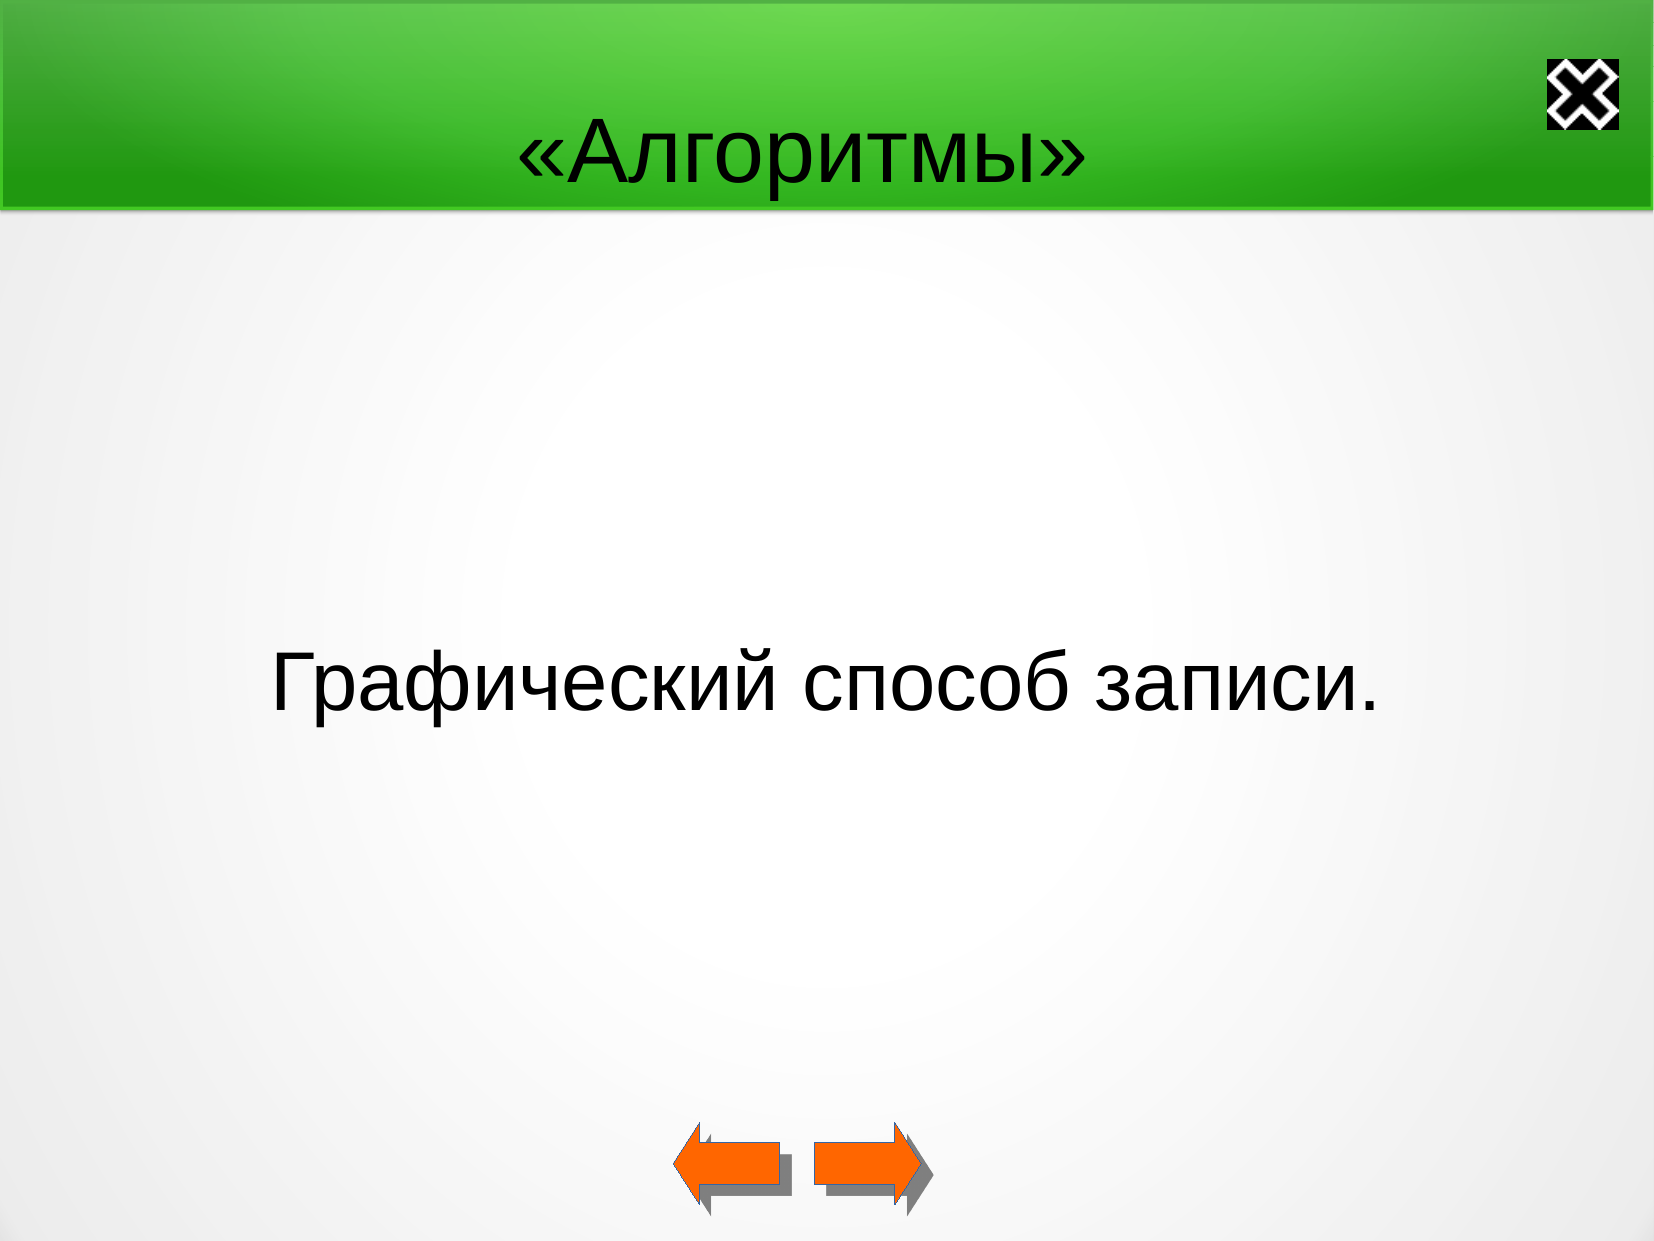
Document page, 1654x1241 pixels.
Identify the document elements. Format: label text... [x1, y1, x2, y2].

text_box [673, 1122, 780, 1205]
text_box [814, 1122, 922, 1205]
title «Алгоритмы» [59, 47, 1548, 255]
subtitle Графический способ записи. [82, 299, 1571, 1019]
picture [1547, 59, 1619, 130]
